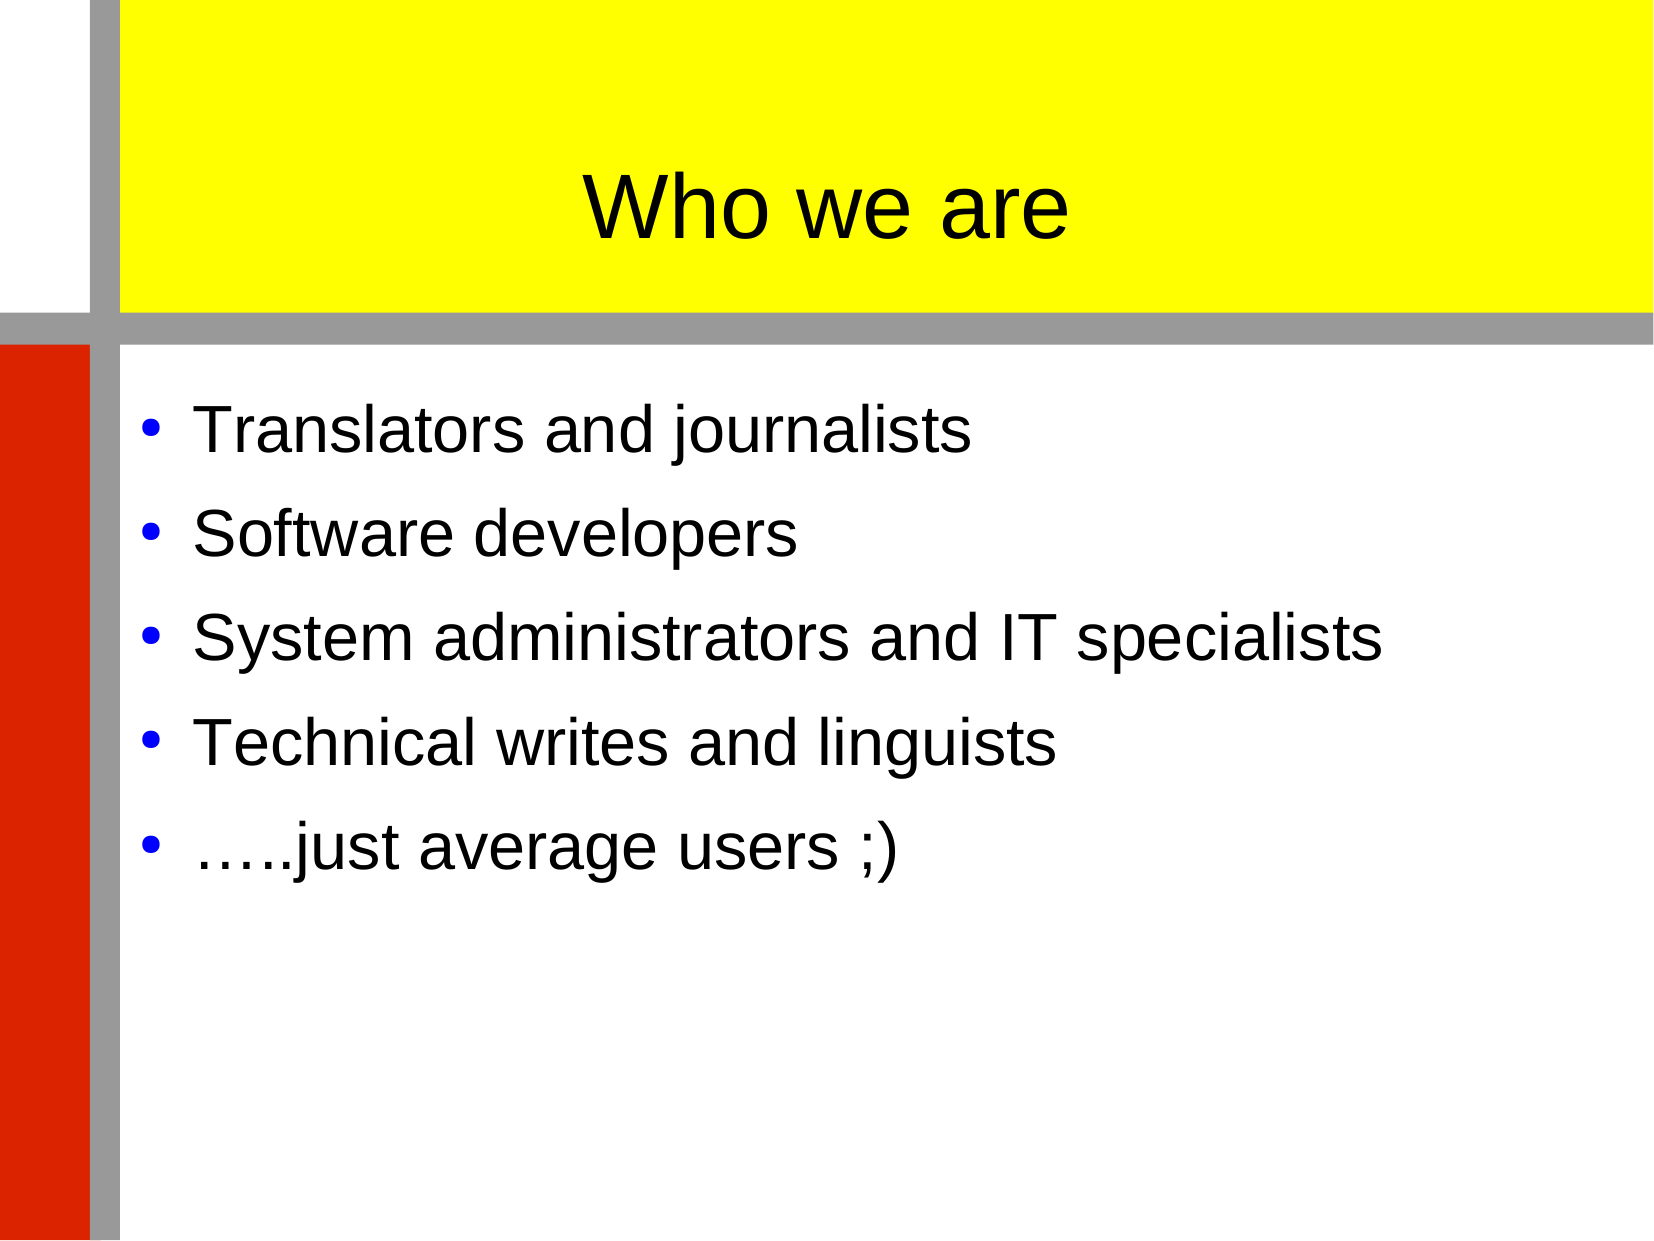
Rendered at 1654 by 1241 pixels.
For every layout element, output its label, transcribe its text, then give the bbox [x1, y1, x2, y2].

title Who we are [121, 102, 1534, 311]
list Translators and journalists Software developers System administrators and IT specialists Technical writes and linguists …..just average users ;) [121, 391, 1534, 1241]
